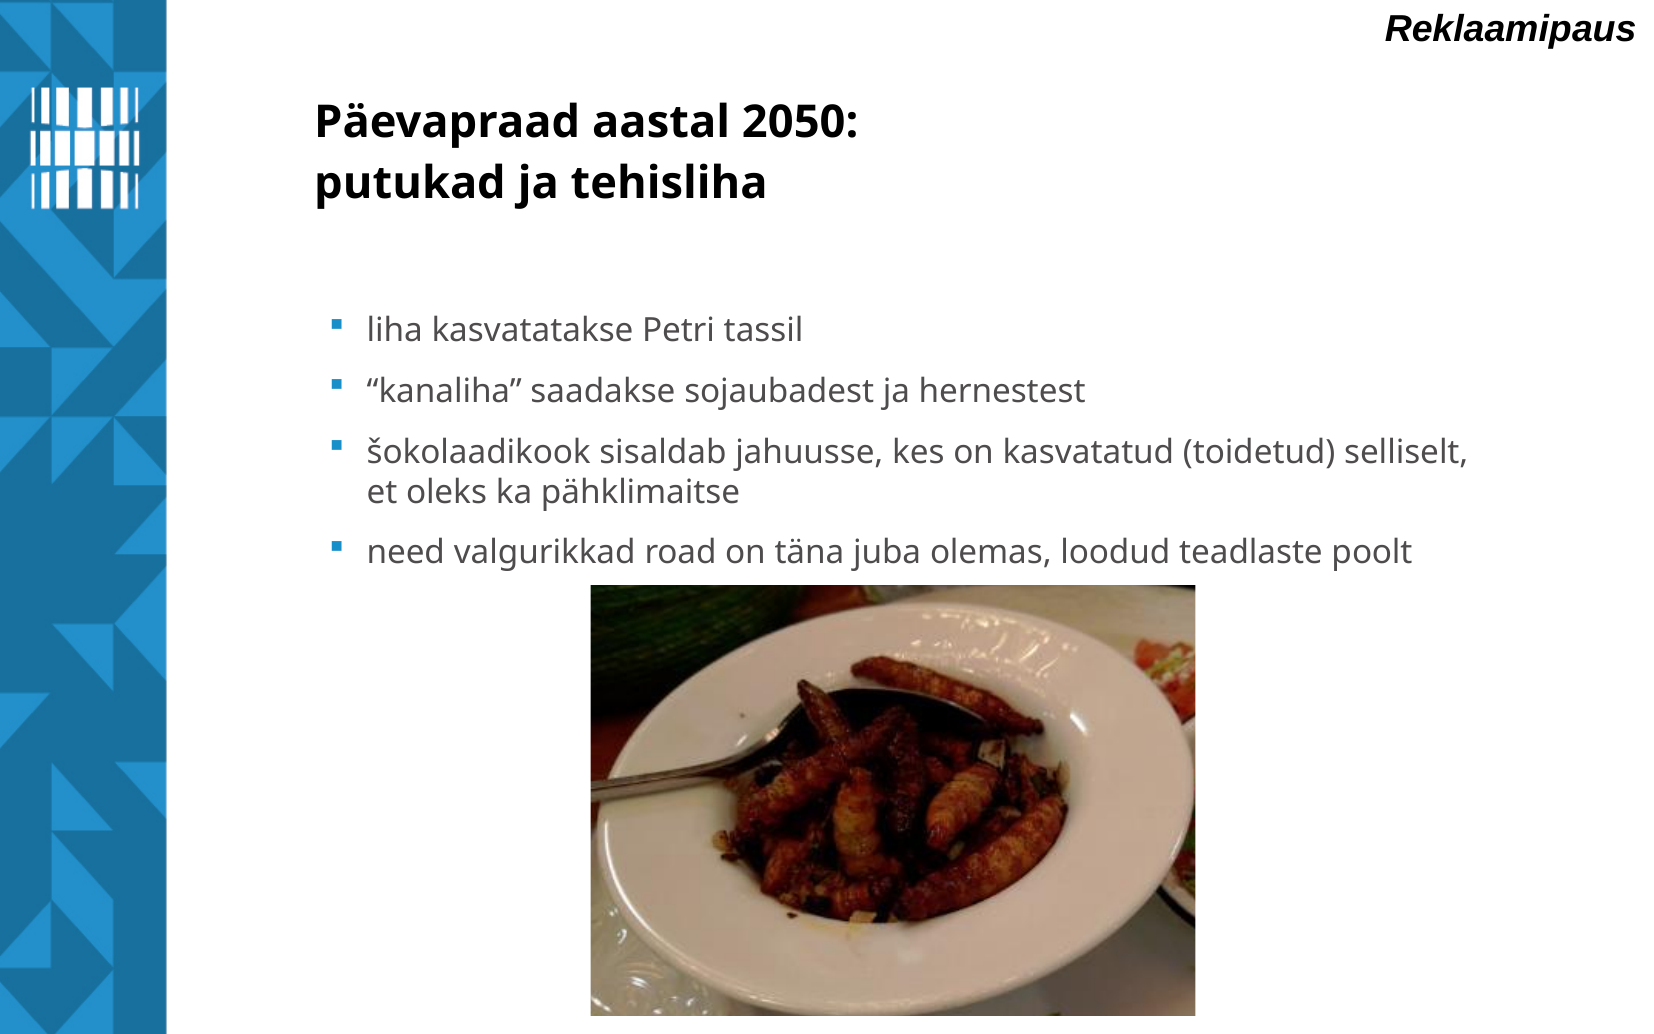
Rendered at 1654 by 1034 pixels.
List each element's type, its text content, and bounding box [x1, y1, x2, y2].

picture [590, 585, 1196, 1016]
picture [42, 108, 132, 208]
list liha kasvatatakse Petri tassil “kanaliha” saadakse sojaubadest ja hernestest šokolaadikook sisaldab jahuusse, kes on kasvatatud (toidetud) selliselt, et oleks ka pähklimaitse need valgurikkad road on täna juba olemas, loodud teadlaste poolt [314, 300, 1511, 615]
list Päevapraad aastal 2050: putukad ja tehisliha [314, 88, 1511, 214]
